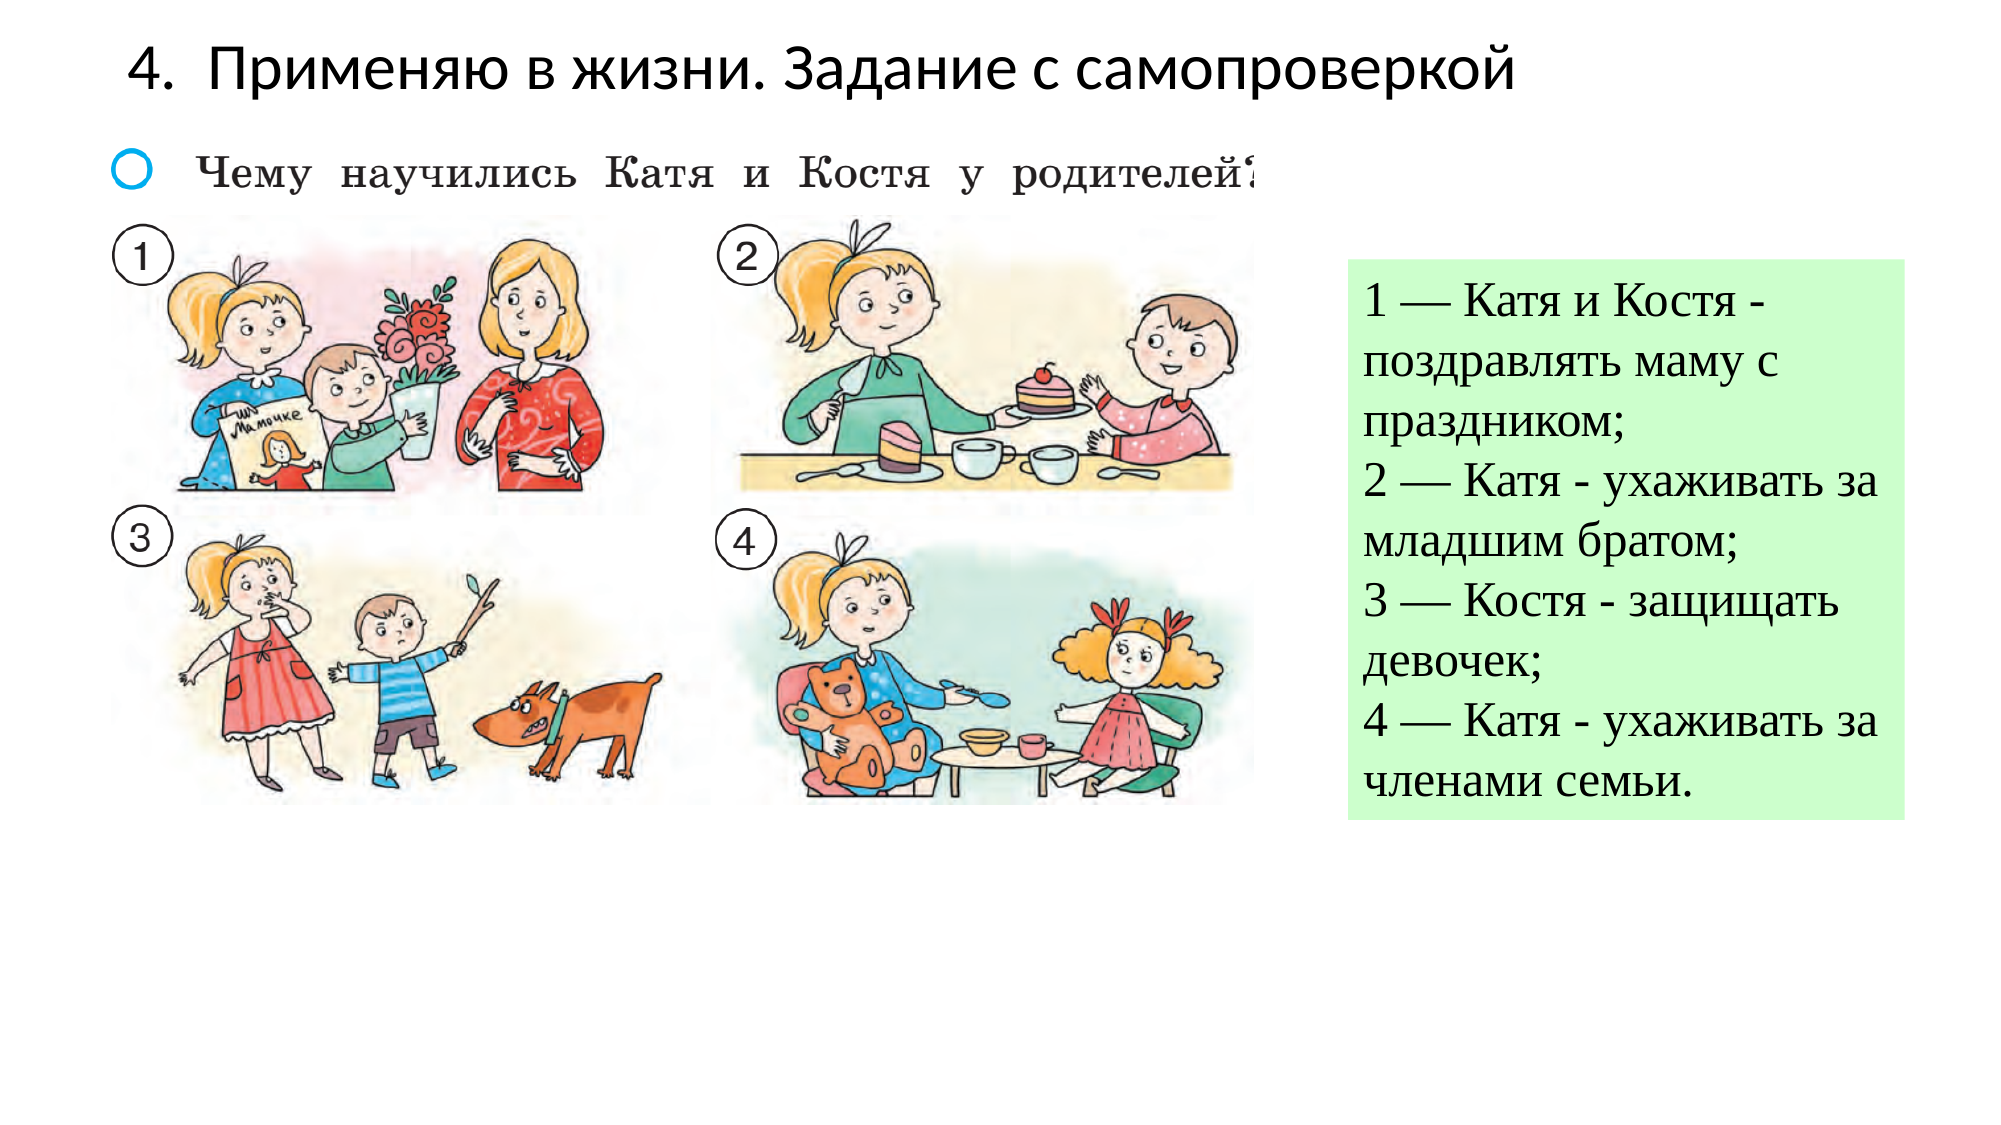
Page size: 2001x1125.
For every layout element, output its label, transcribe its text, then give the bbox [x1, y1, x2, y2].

title 4. Применяю в жизни. Задание с самопроверкой [112, 25, 1838, 112]
text_box 1 — Катя и Костя - поздравлять маму с праздником; 2 — Катя - ухаживать за младшим братом; 3 — Костя - защищать девочек; 4 — Катя - ухаживать за членами семьи. [1348, 259, 1905, 820]
picture [74, 137, 1254, 851]
